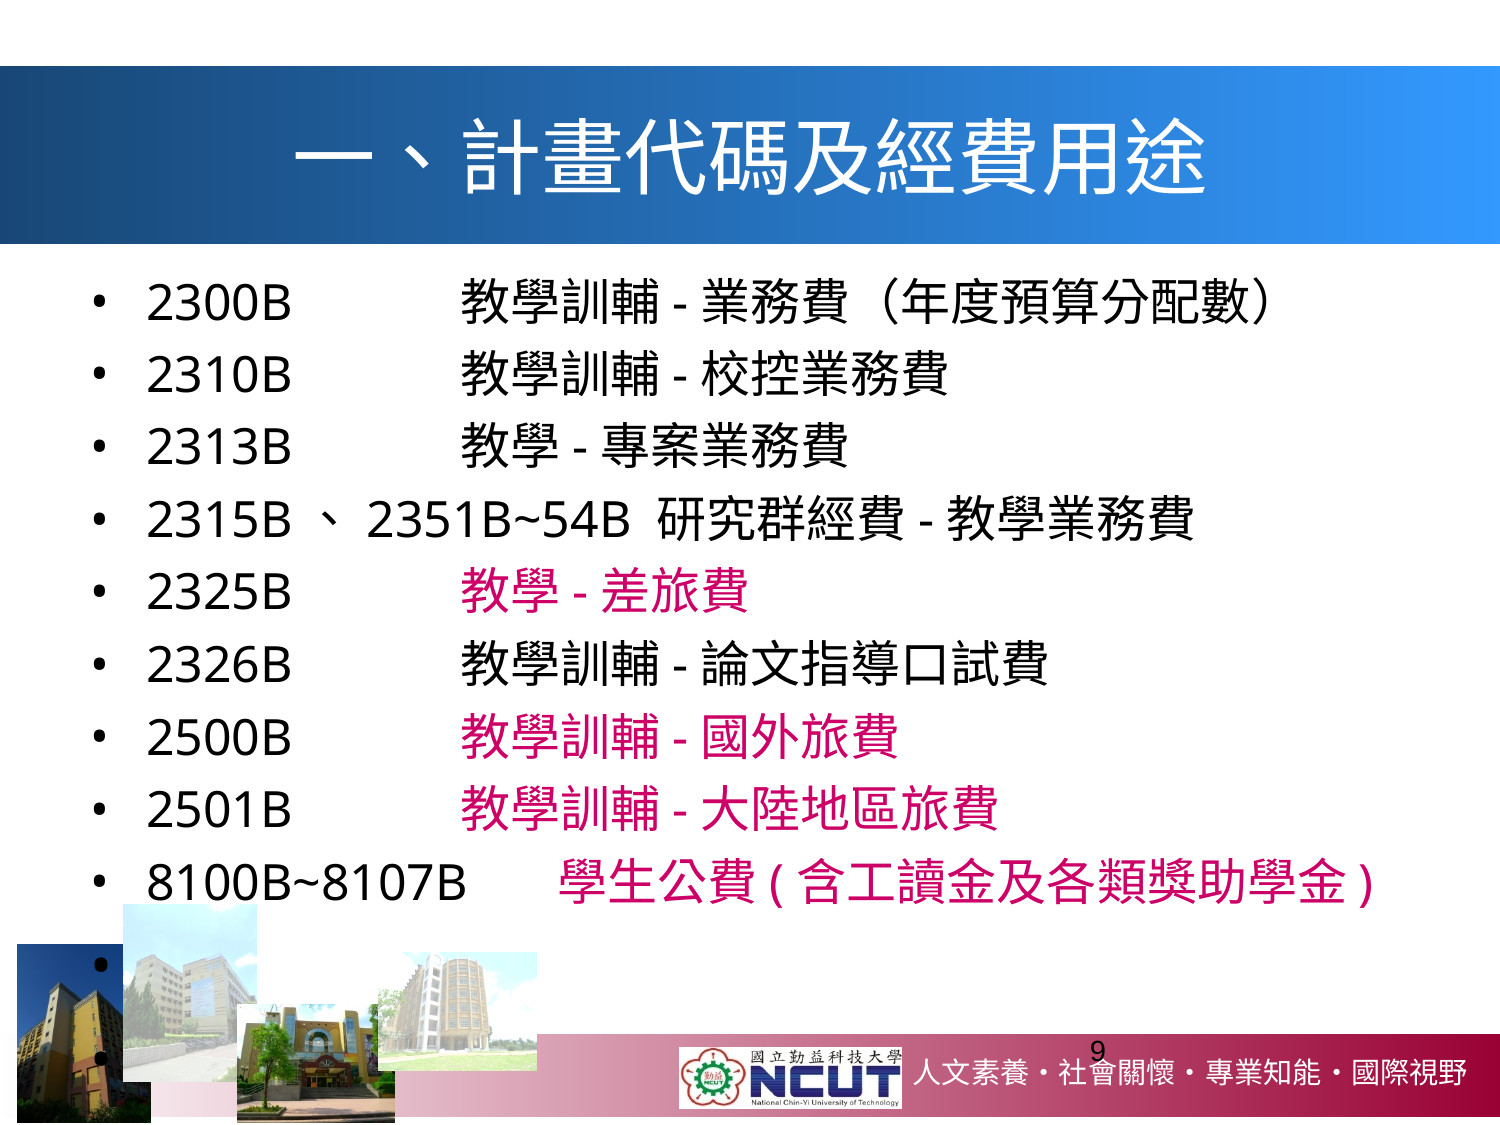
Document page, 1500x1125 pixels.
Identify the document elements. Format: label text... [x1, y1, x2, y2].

title 一、計畫代碼及經費用途 [0, 66, 1500, 244]
list 2300B 教學訓輔-業務費（年度預算分配數） 2310B 教學訓輔-校控業務費 2313B 教學-專案業務費 2315B、2351B~54B 研究群經費-教學業務費 2325B 教學-差旅費 2326B 教學訓輔-論文指導口試費 2500B 教學訓輔-國外旅費 2501B 教學訓輔-大陸地區旅費 8100B~8107B 學生公費(含工讀金及各類獎助學金) [75, 262, 1426, 1005]
text_box 9 [1074, 1024, 1426, 1103]
